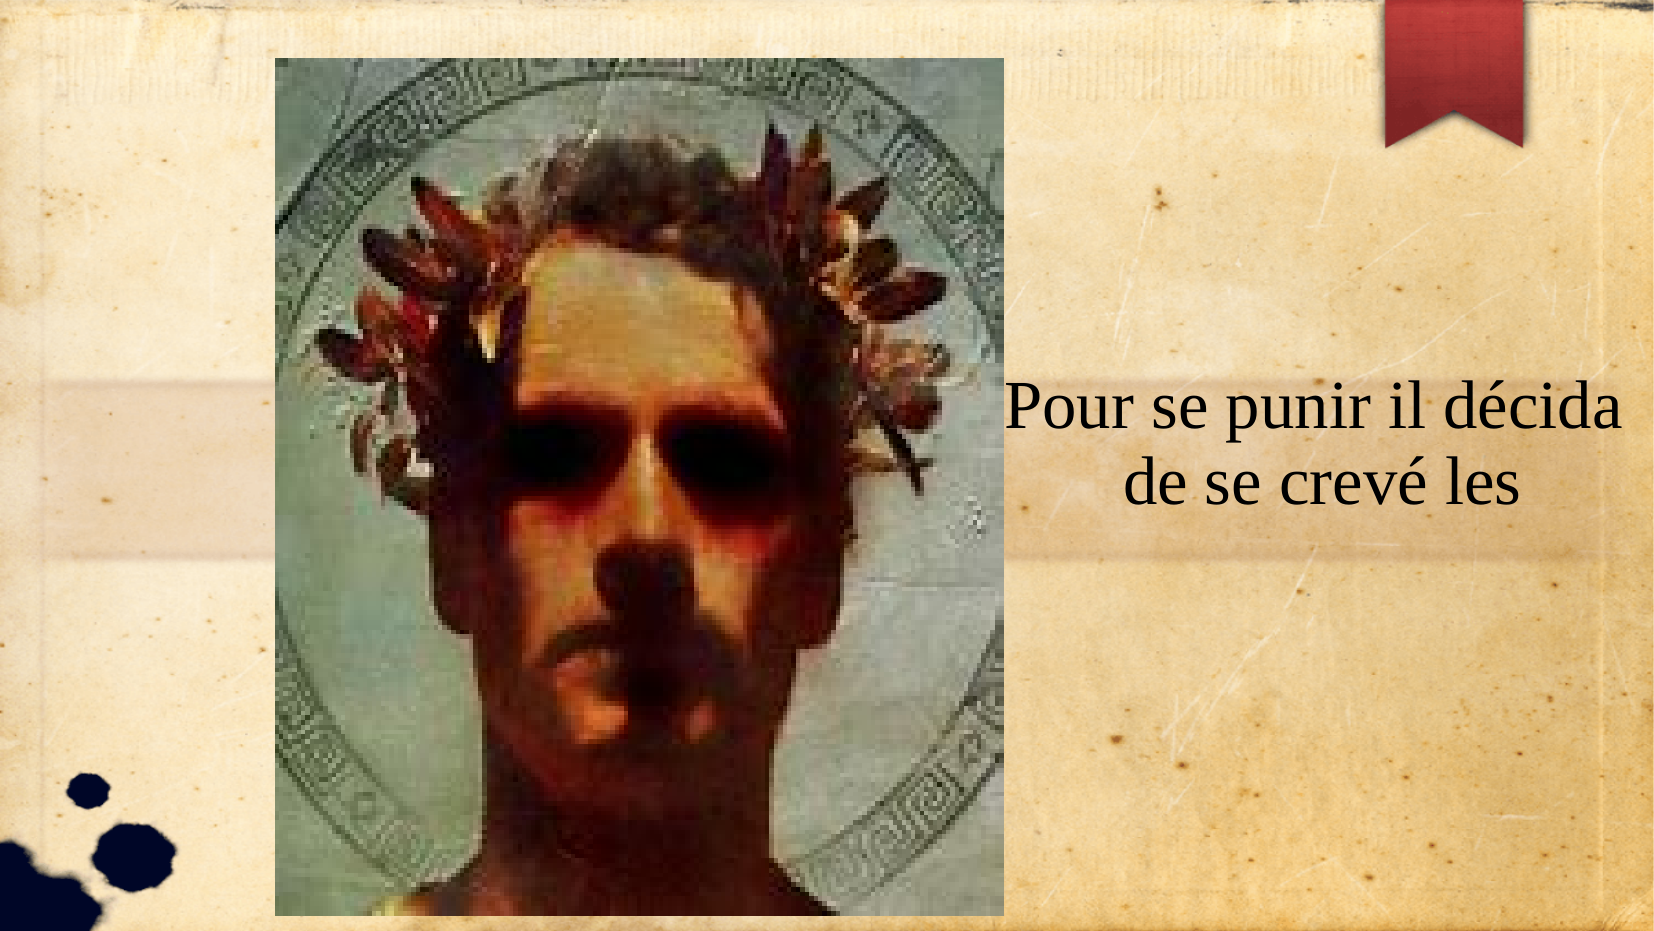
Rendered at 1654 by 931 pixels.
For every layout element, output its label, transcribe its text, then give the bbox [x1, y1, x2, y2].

title Pour se punir il décida de se crevé les [1004, 147, 1654, 739]
picture [0, 0, 1654, 931]
